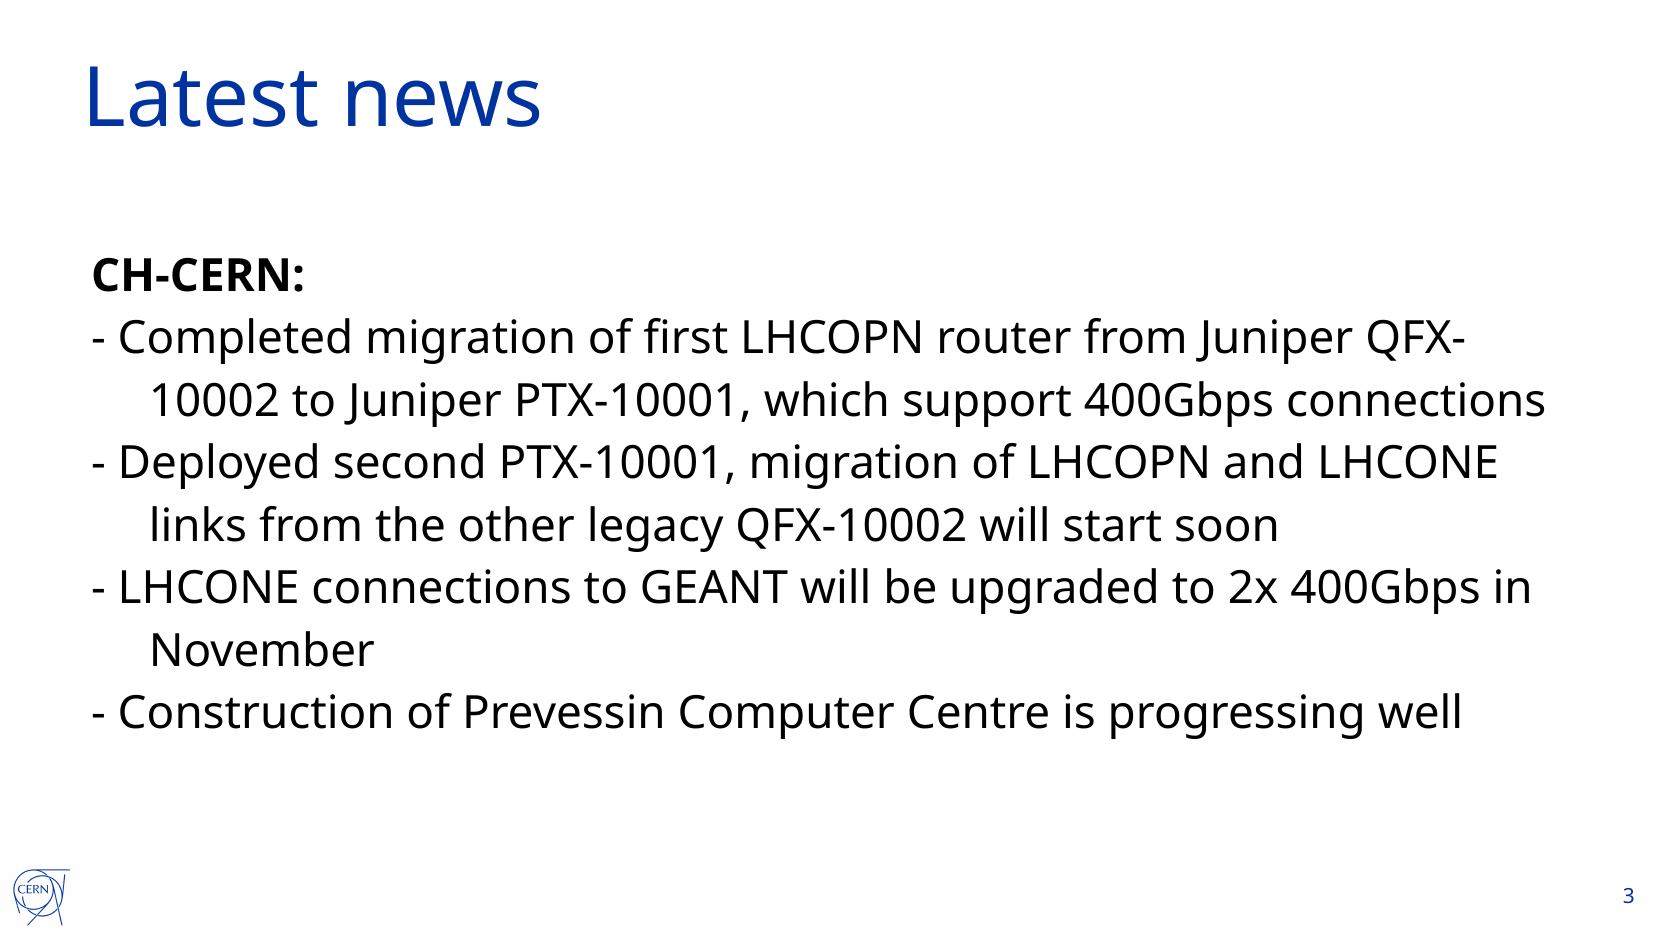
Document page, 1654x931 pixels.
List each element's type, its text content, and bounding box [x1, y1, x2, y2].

title Latest news [82, 37, 1571, 193]
text_box CH-CERN: - Completed migration of first LHCOPN router from Juniper QFX-10002 to Juniper PTX-10001, which support 400Gbps connections - Deployed second PTX-10001, migration of LHCOPN and LHCONE links from the other legacy QFX-10002 will start soon - LHCONE connections to GEANT will be upgraded to 2x 400Gbps in November - Construction of Prevessin Computer Centre is progressing well [76, 172, 1601, 931]
picture [0, 850, 76, 931]
